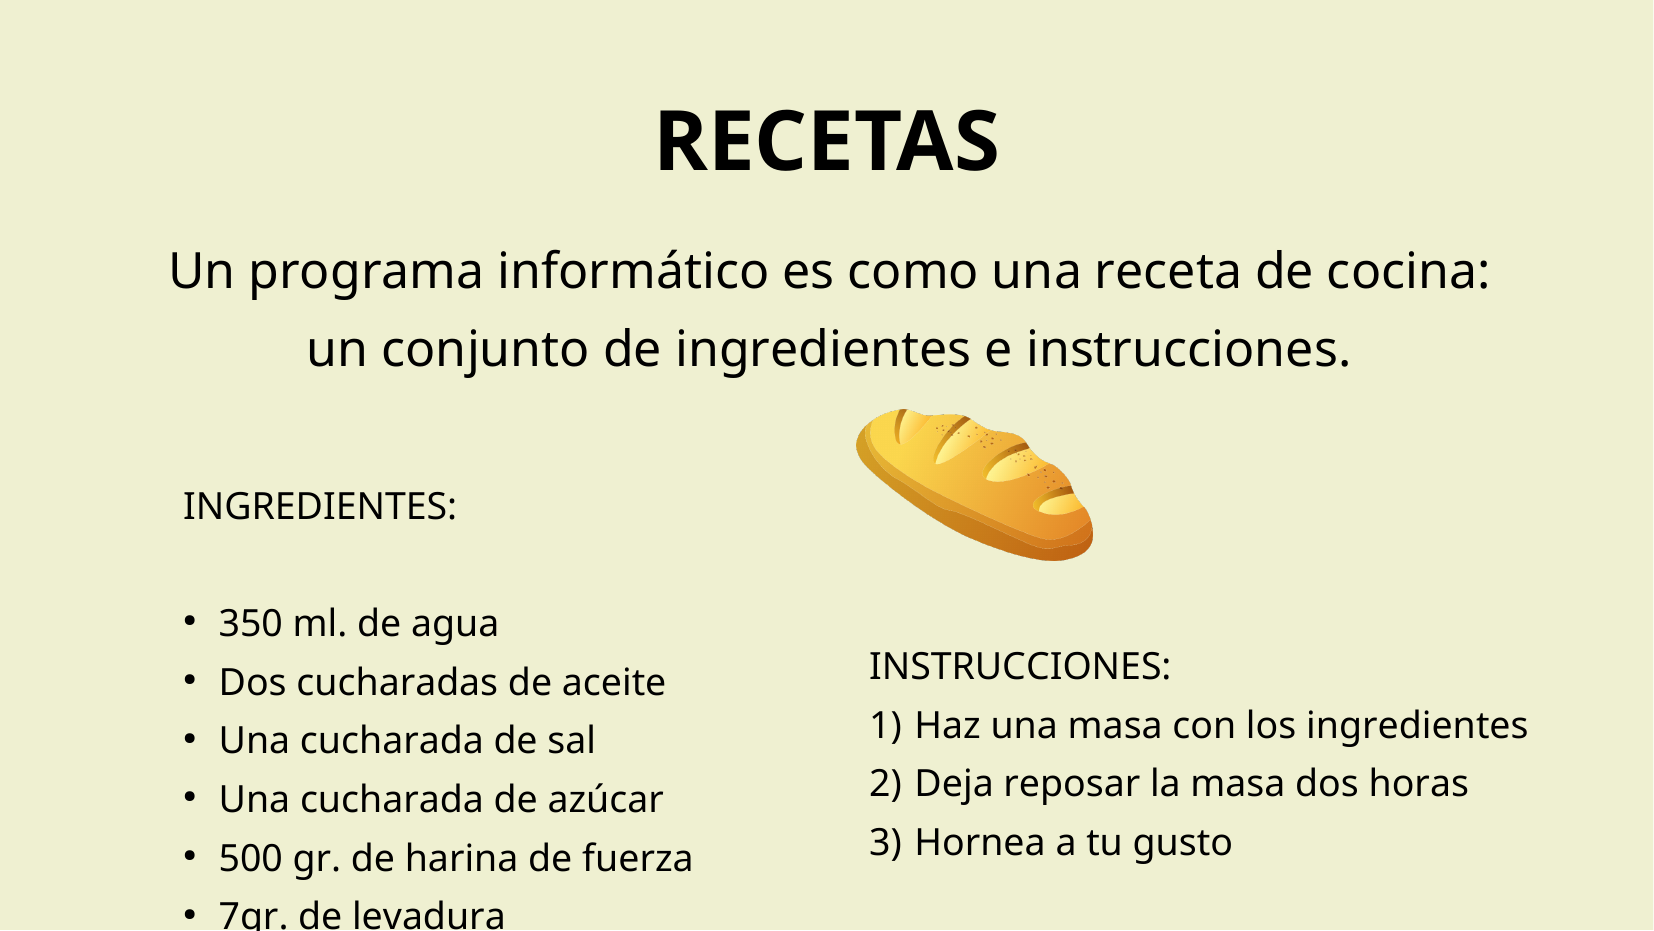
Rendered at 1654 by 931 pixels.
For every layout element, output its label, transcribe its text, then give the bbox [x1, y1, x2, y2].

title recetas [82, 60, 1571, 216]
text_box Un programa informático es como una receta de cocina: un conjunto de ingredientes e instrucciones. [53, 224, 1607, 345]
text_box INGREDIENTES: 350 ml. de agua Dos cucharadas de aceite Una cucharada de sal Una cucharada de azúcar 500 gr. de harina de fuerza 7gr. de levadura [183, 471, 715, 833]
picture [856, 409, 1093, 562]
text_box INSTRUCCIONES: Haz una masa con los ingredientes Deja reposar la masa dos horas Hornea a tu gusto [869, 631, 1530, 839]
